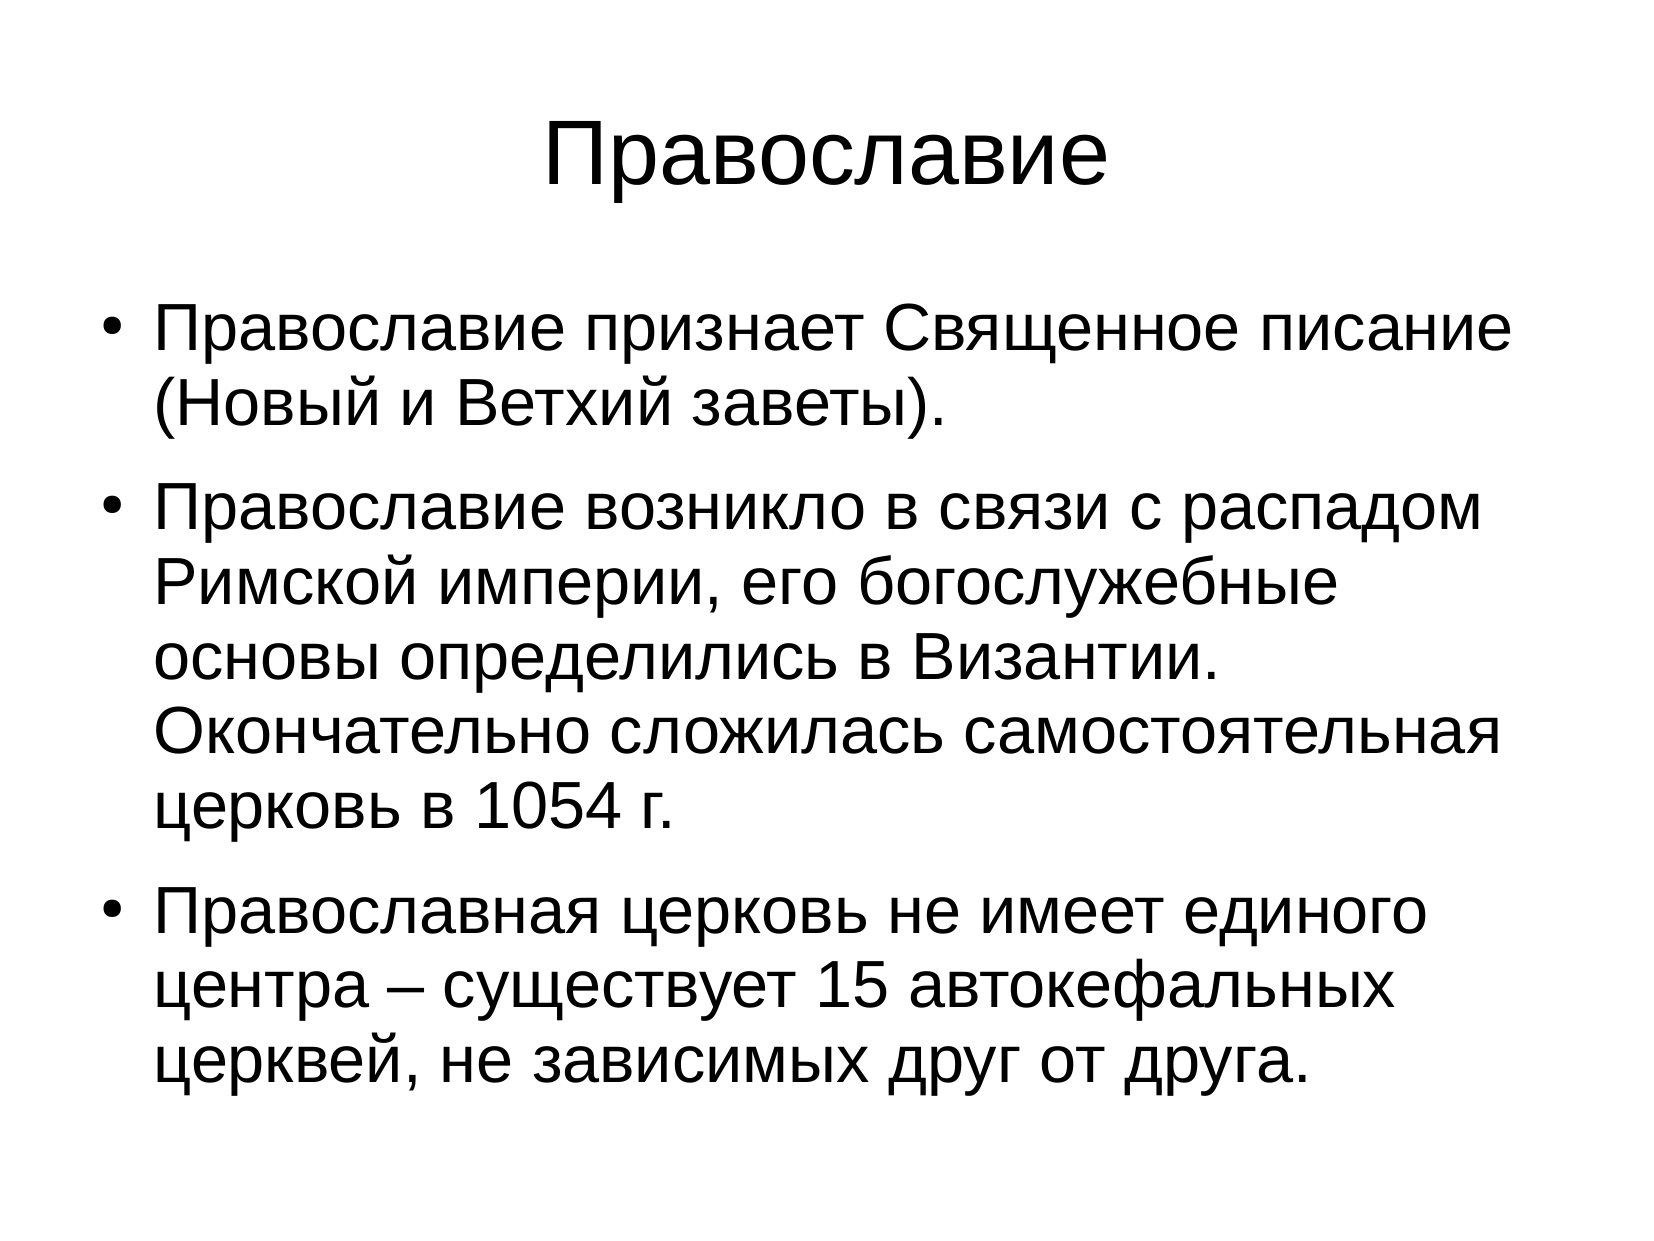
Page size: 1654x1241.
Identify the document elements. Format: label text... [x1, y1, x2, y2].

list Православие признает Священное писание (Новый и Ветхий заветы). Православие возникло в связи с распадом Римской империи, его богослужебные основы определились в Византии. Окончательно сложилась самостоятельная церковь в 1054 г. Православная церковь не имеет единого центра – существует 15 автокефальных церквей, не зависимых друг от друга. [82, 290, 1571, 1196]
title Православие [82, 49, 1571, 257]
